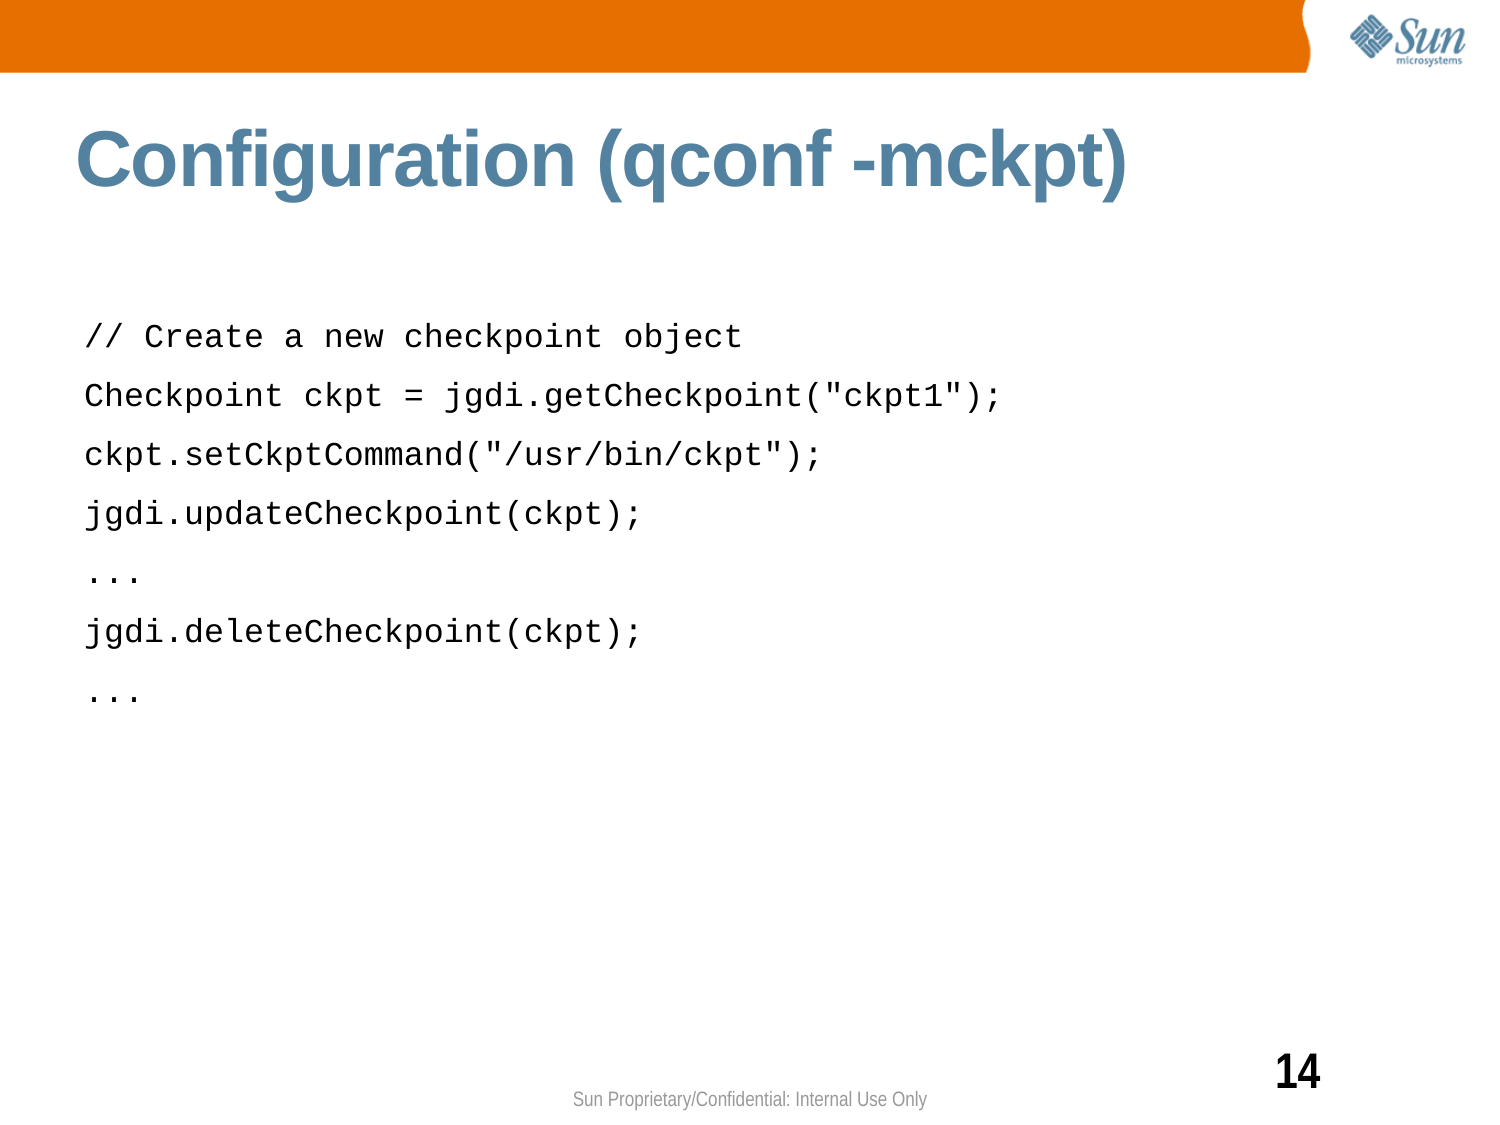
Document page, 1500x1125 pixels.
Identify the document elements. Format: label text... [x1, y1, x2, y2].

list // Create a new checkpoint object Checkpoint ckpt = jgdi.getCheckpoint("ckpt1"); ckpt.setCkptCommand("/usr/bin/ckpt"); jgdi.updateCheckpoint(ckpt); ... jgdi.deleteCheckpoint(ckpt); ... [64, 257, 1402, 1017]
picture [0, 0, 1500, 75]
title Configuration (qconf -mckpt) [75, 122, 1438, 228]
